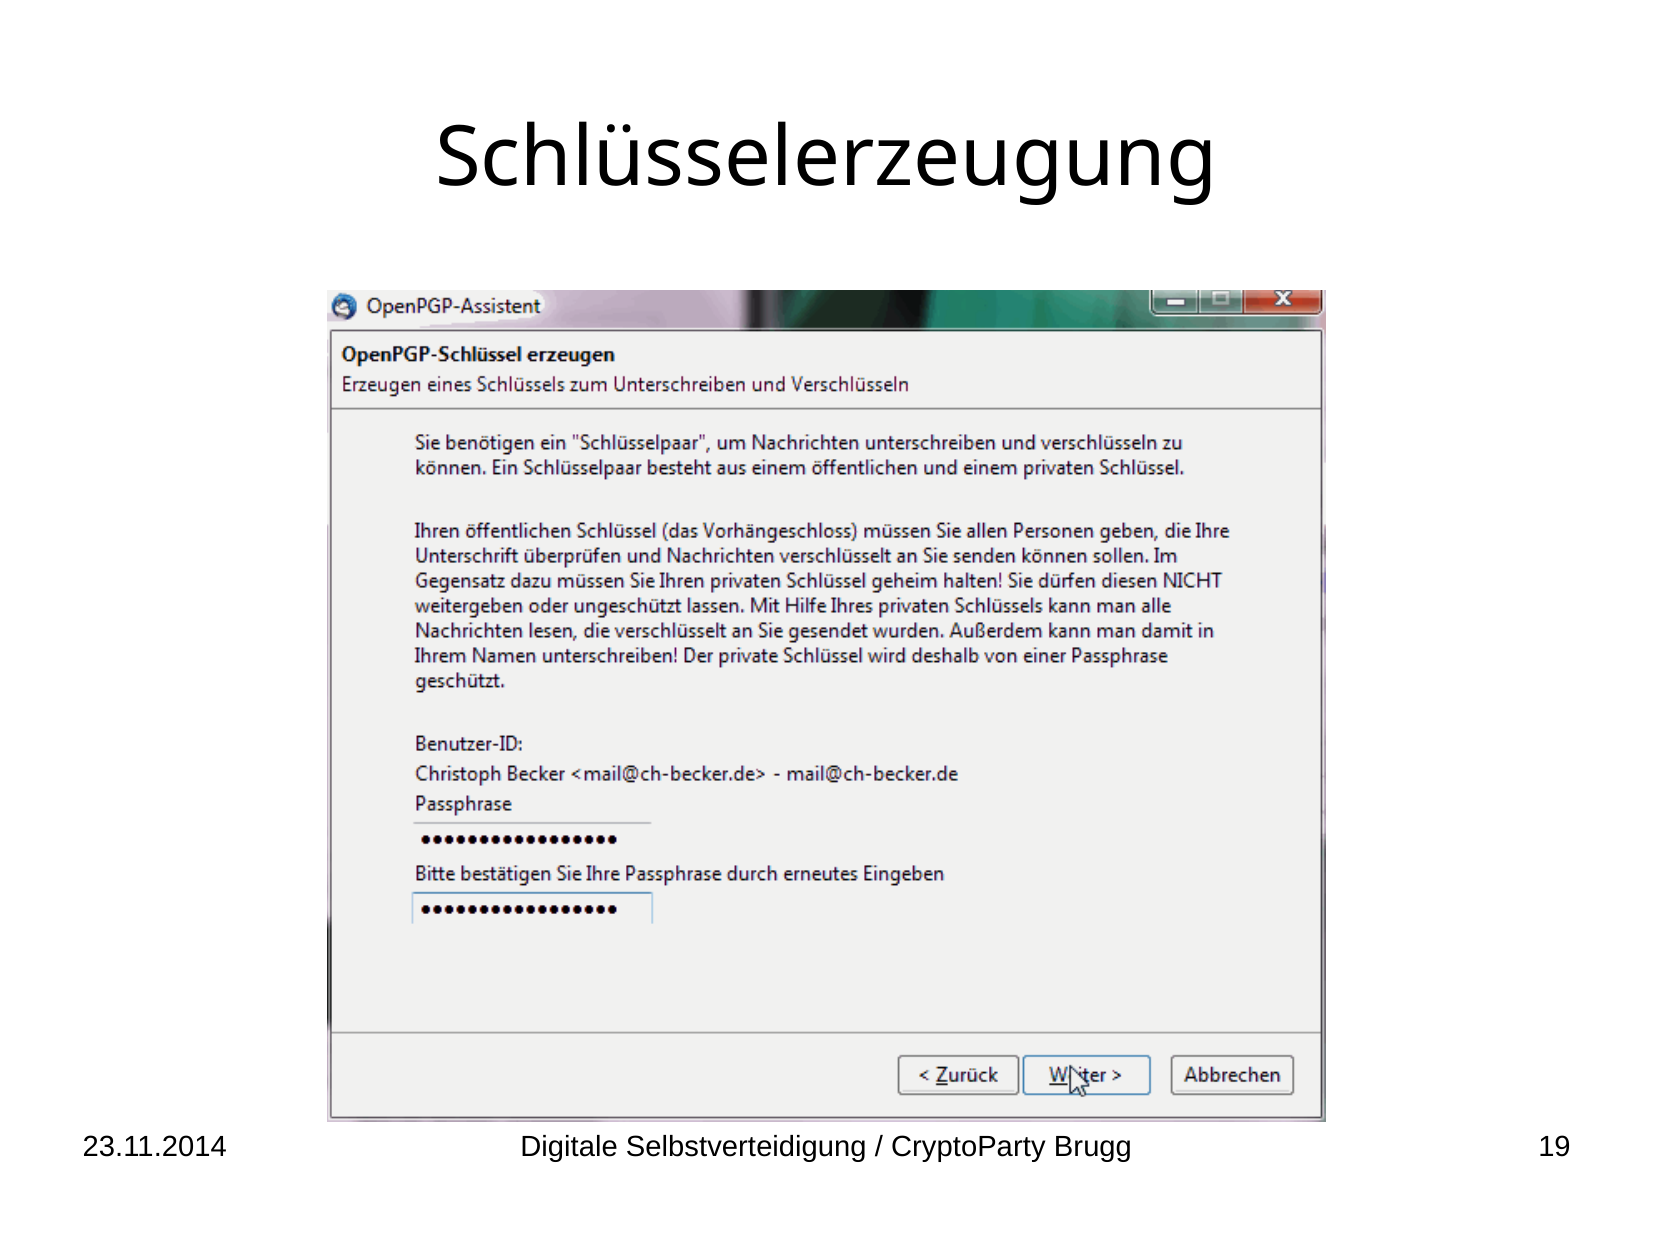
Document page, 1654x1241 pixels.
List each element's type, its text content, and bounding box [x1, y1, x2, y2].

picture [327, 290, 1326, 1123]
title Schlüsselerzeugung [82, 49, 1571, 257]
